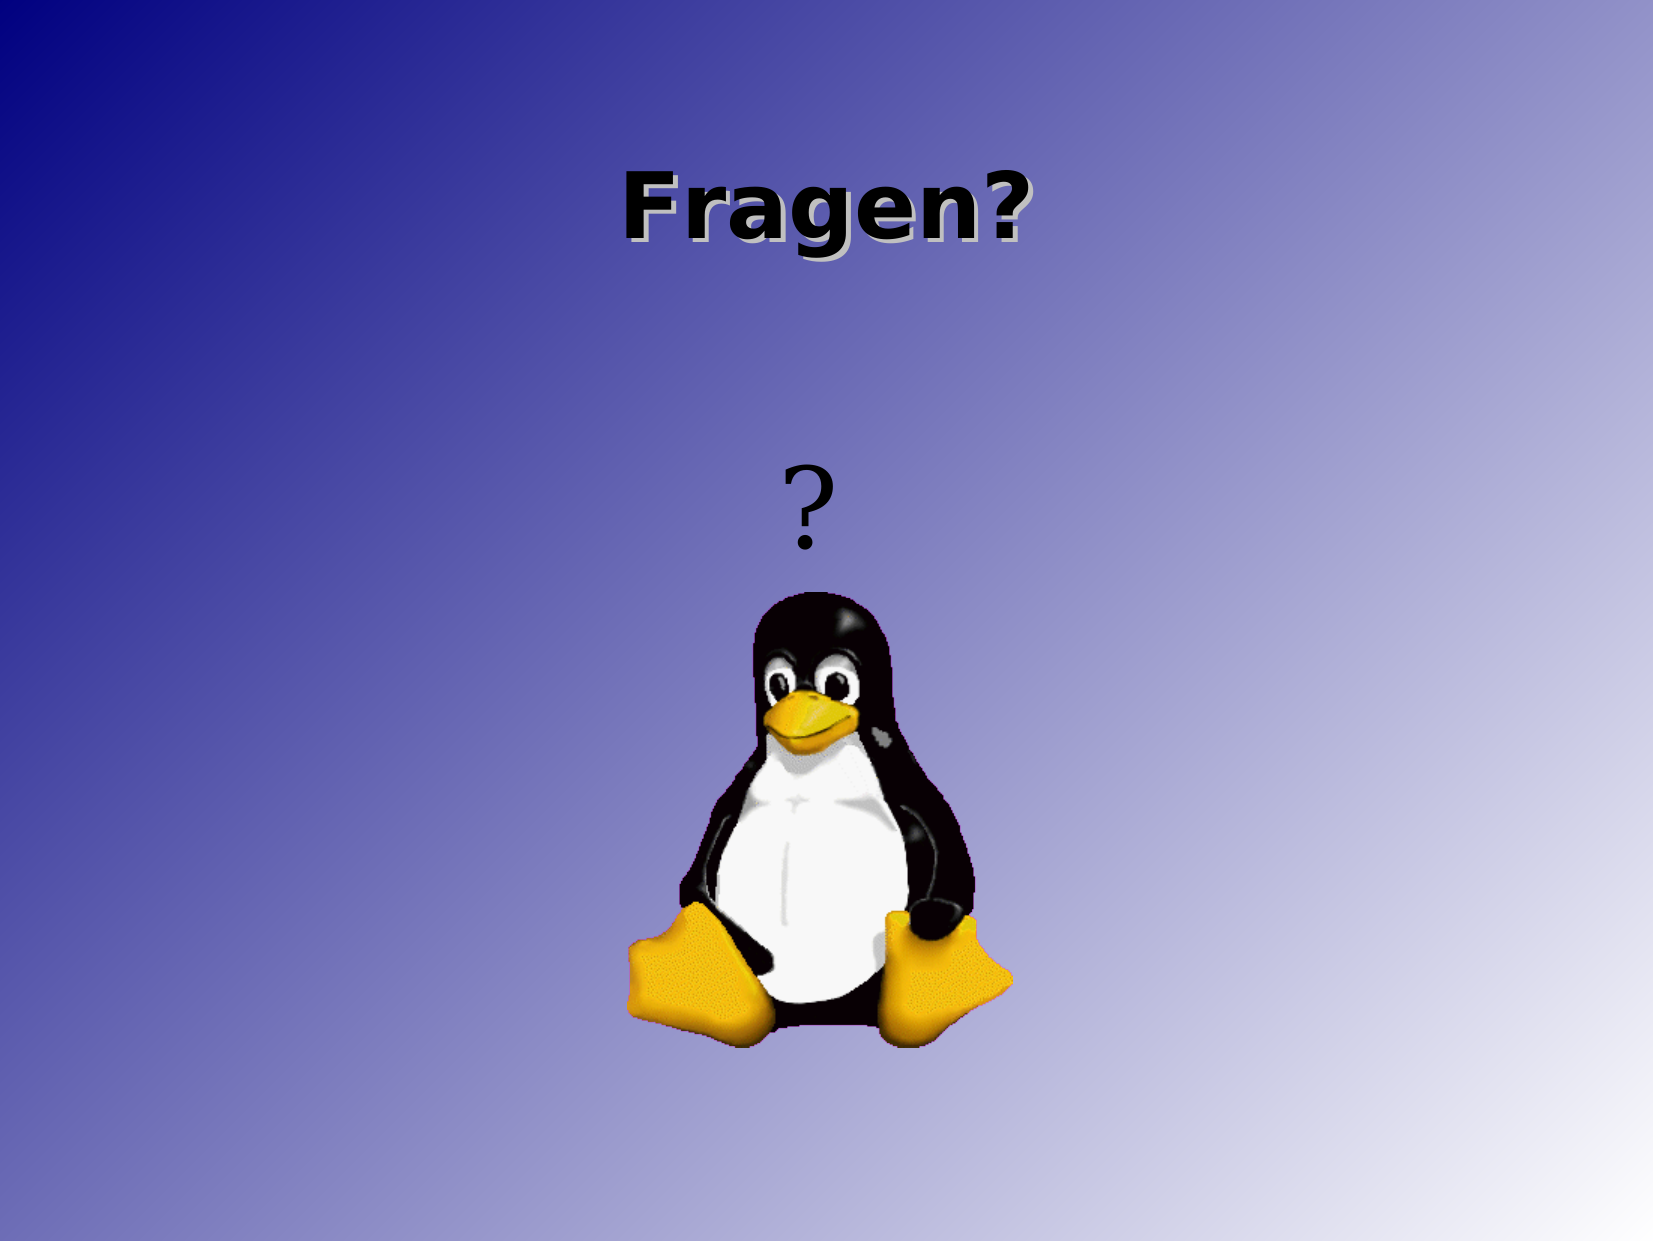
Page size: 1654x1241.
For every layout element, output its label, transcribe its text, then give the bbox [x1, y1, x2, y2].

text_box ? [778, 443, 845, 576]
title Fragen? [121, 102, 1533, 311]
picture [627, 592, 1013, 1048]
